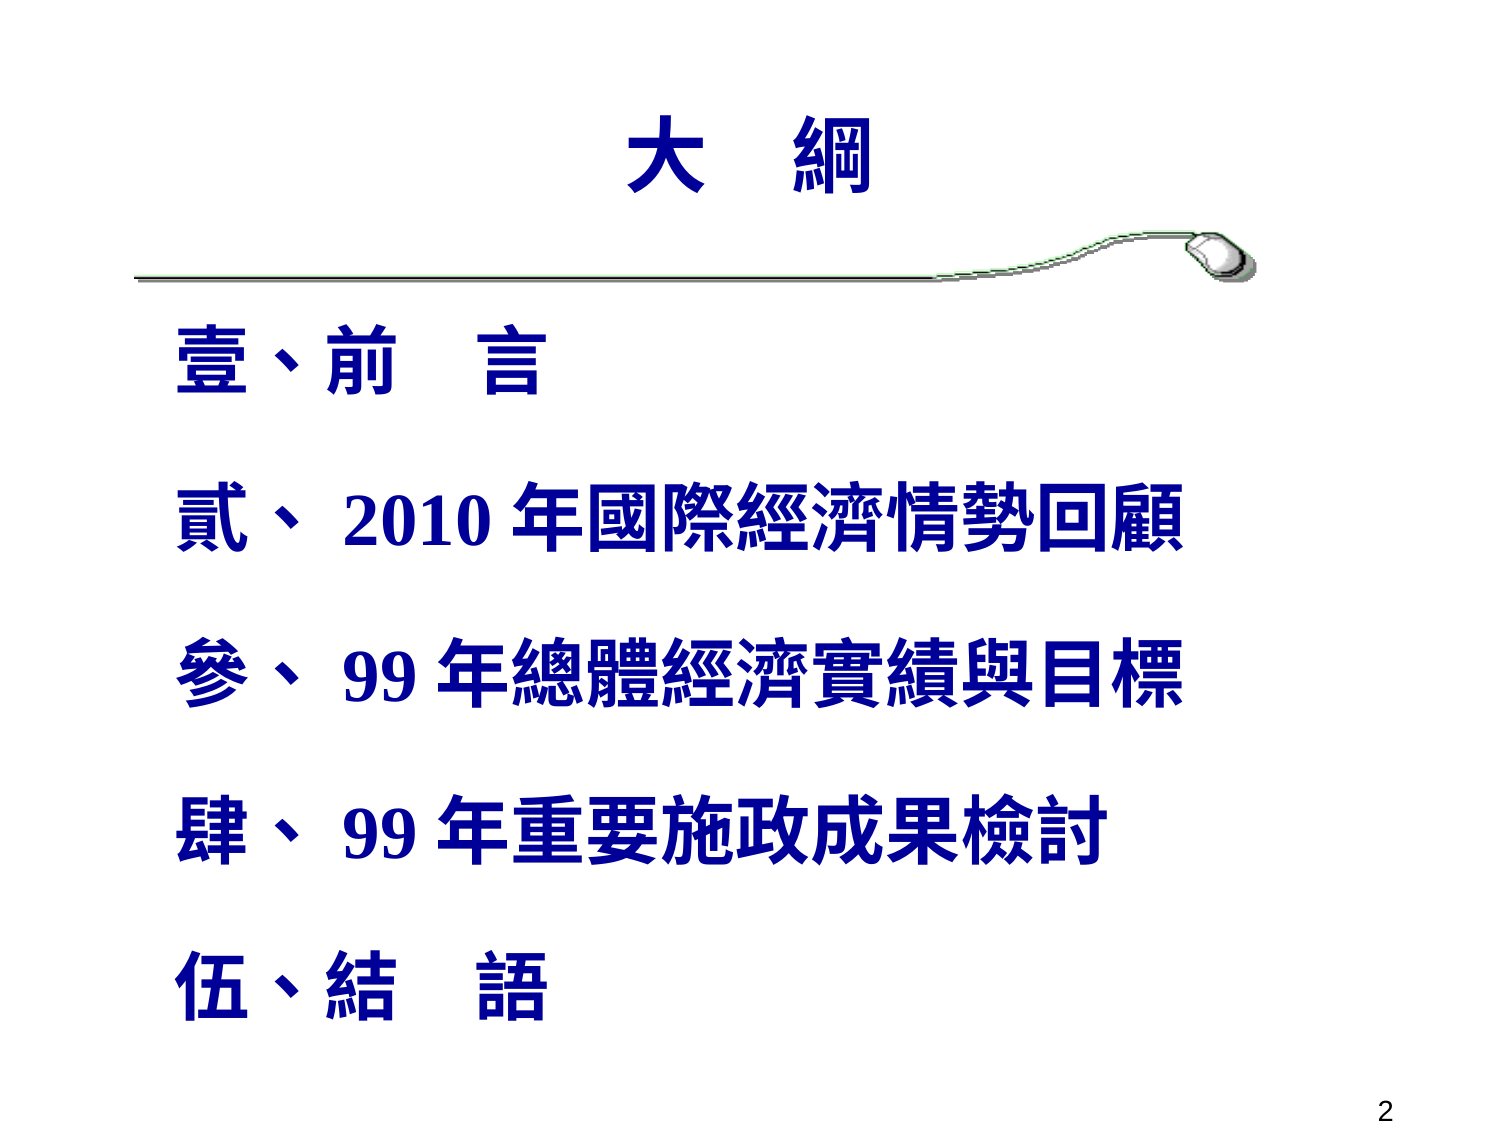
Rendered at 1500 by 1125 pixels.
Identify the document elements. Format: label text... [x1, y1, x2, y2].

picture [134, 224, 1253, 279]
text_box 壹、前 言 貳、2010年國際經濟情勢回顧 參、99年總體經濟實績與目標 肆、99年重要施政成果檢討 伍、結 語 [159, 279, 1400, 1079]
text_box 大 綱 [0, 59, 1500, 247]
text_box [1362, 1084, 1500, 1125]
